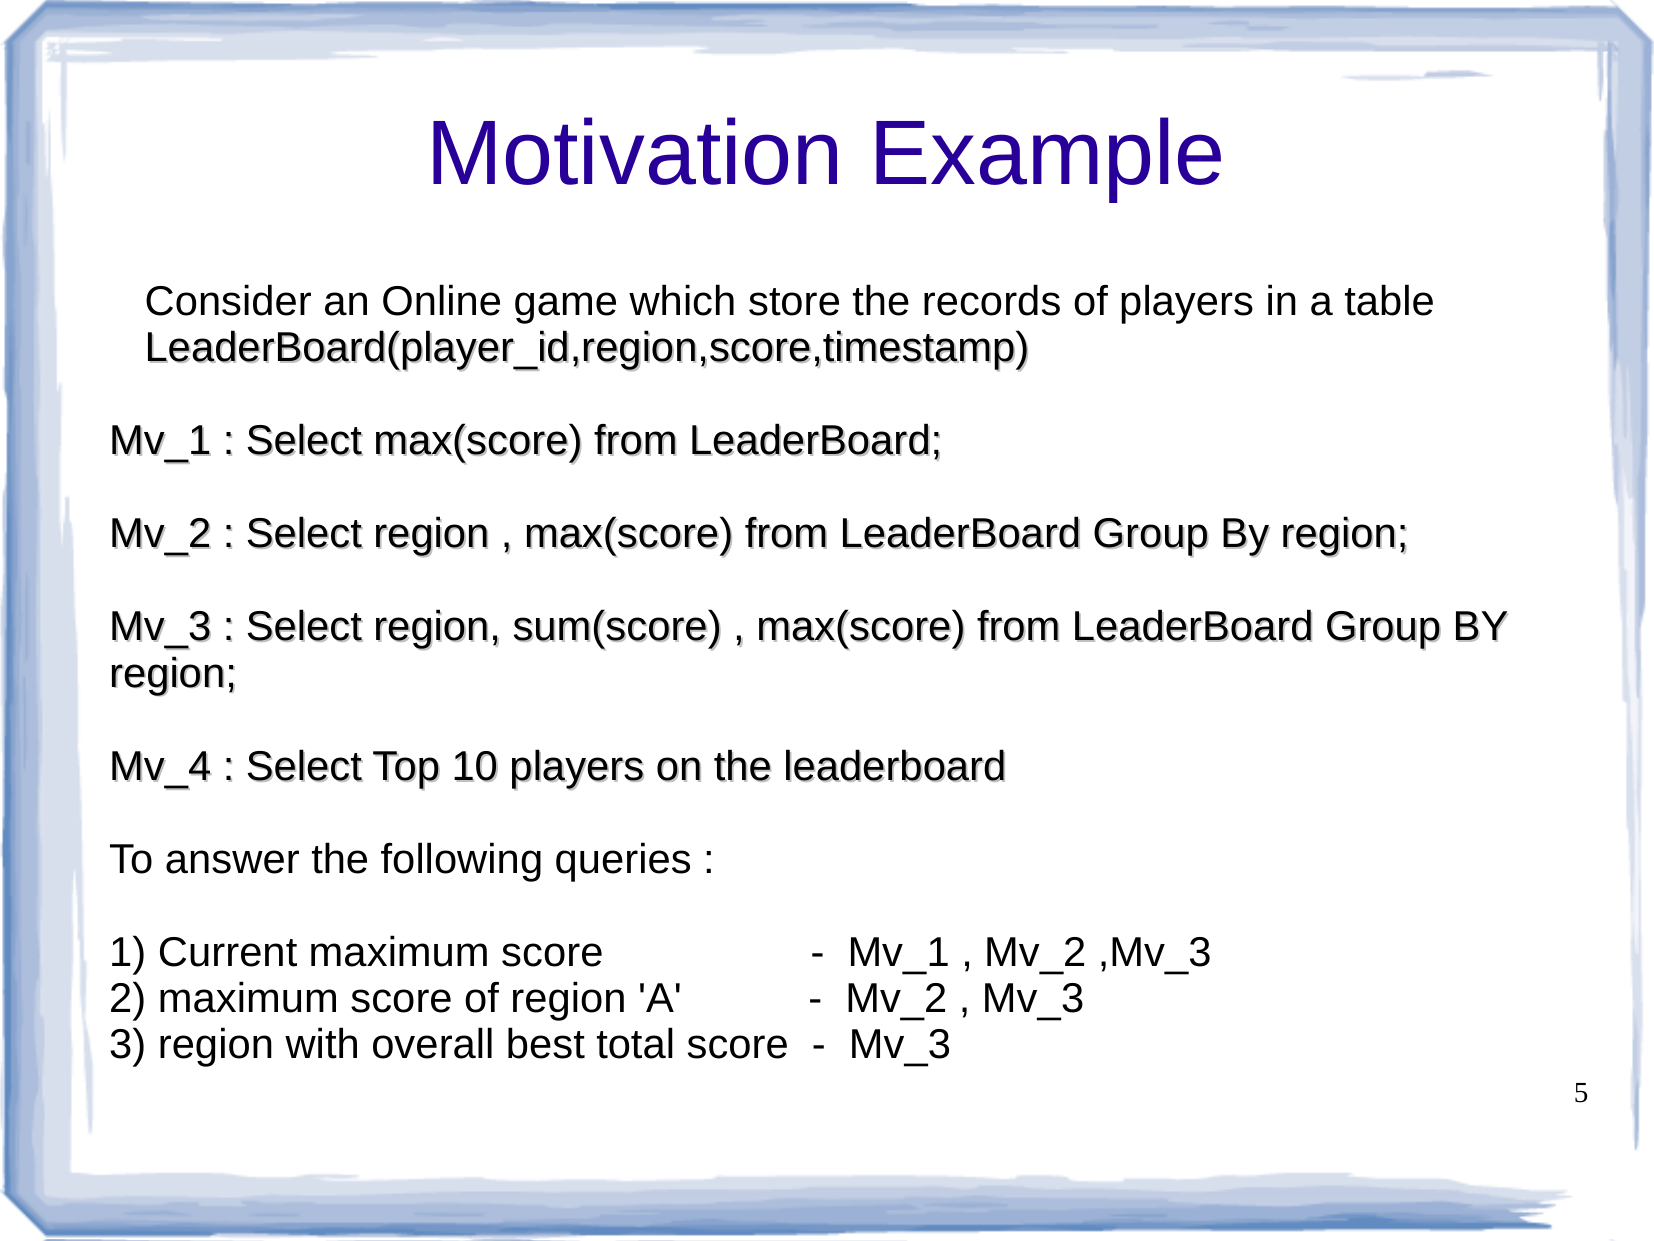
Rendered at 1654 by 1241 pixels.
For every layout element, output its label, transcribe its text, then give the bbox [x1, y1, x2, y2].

text_box Consider an Online game which store the records of players in a table LeaderBoard(player_id,region,score,timestamp) Mv_1 : Select max(score) from LeaderBoard; Mv_2 : Select region , max(score) from LeaderBoard Group By region; Mv_3 : Select region, sum(score) , max(score) from LeaderBoard Group BY region; Mv_4 : Select Top 10 players on the leaderboard To answer the following queries : 1) Current maximum score - Mv_1 , Mv_2 ,Mv_3 2) maximum score of region 'A' - Mv_2 , Mv_3 3) region with overall best total score - Mv_3 [94, 270, 1607, 1118]
picture [0, 0, 1654, 1241]
title Motivation Example [82, 49, 1571, 257]
